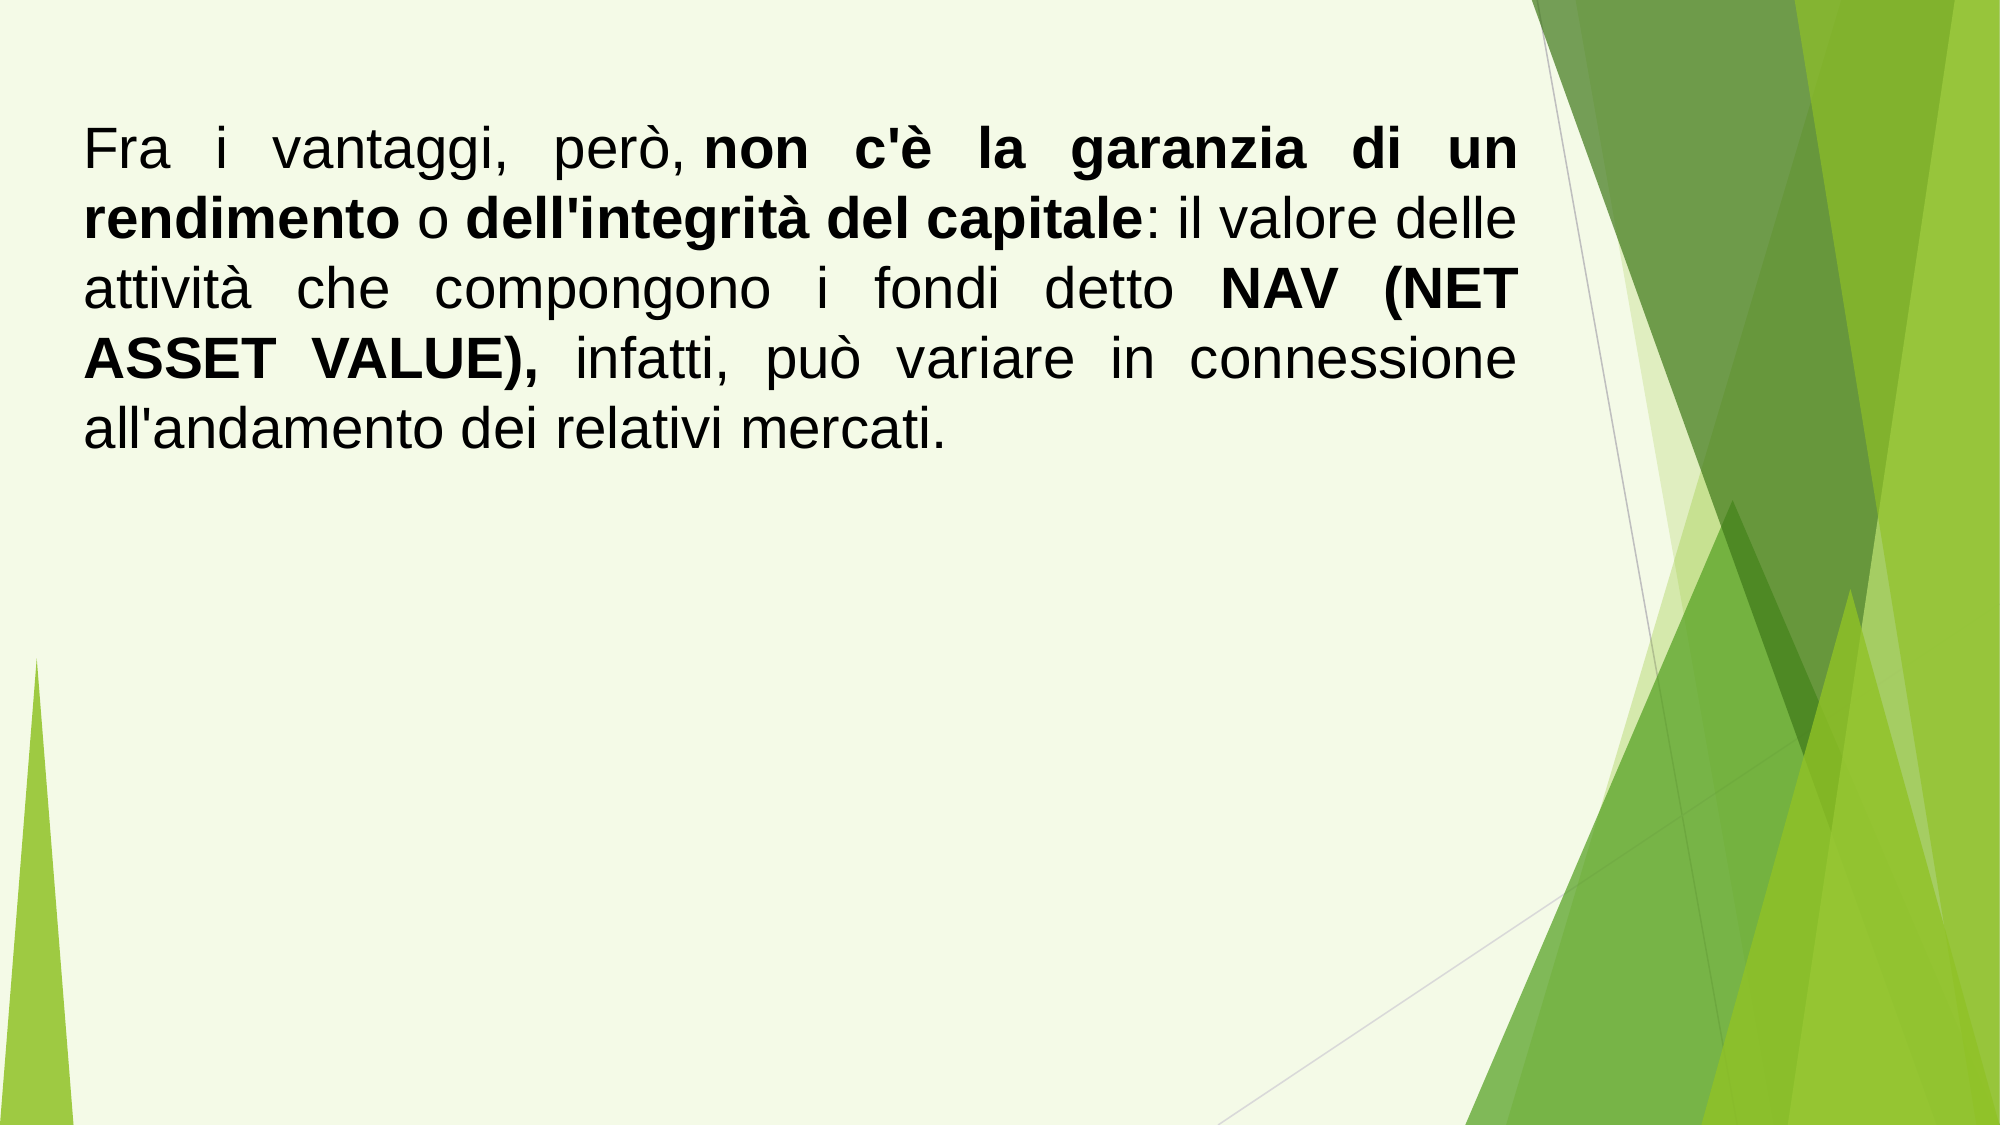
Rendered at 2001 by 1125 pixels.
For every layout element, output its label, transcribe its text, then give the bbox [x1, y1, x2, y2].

text_box Fra i vantaggi, però, non c'è la garanzia di un rendimento o dell'integrità del capitale: il valore delle attività che compongono i fondi detto NAV (NET ASSET VALUE), infatti, può variare in connessione all'andamento dei relativi mercati. [68, 102, 1534, 468]
